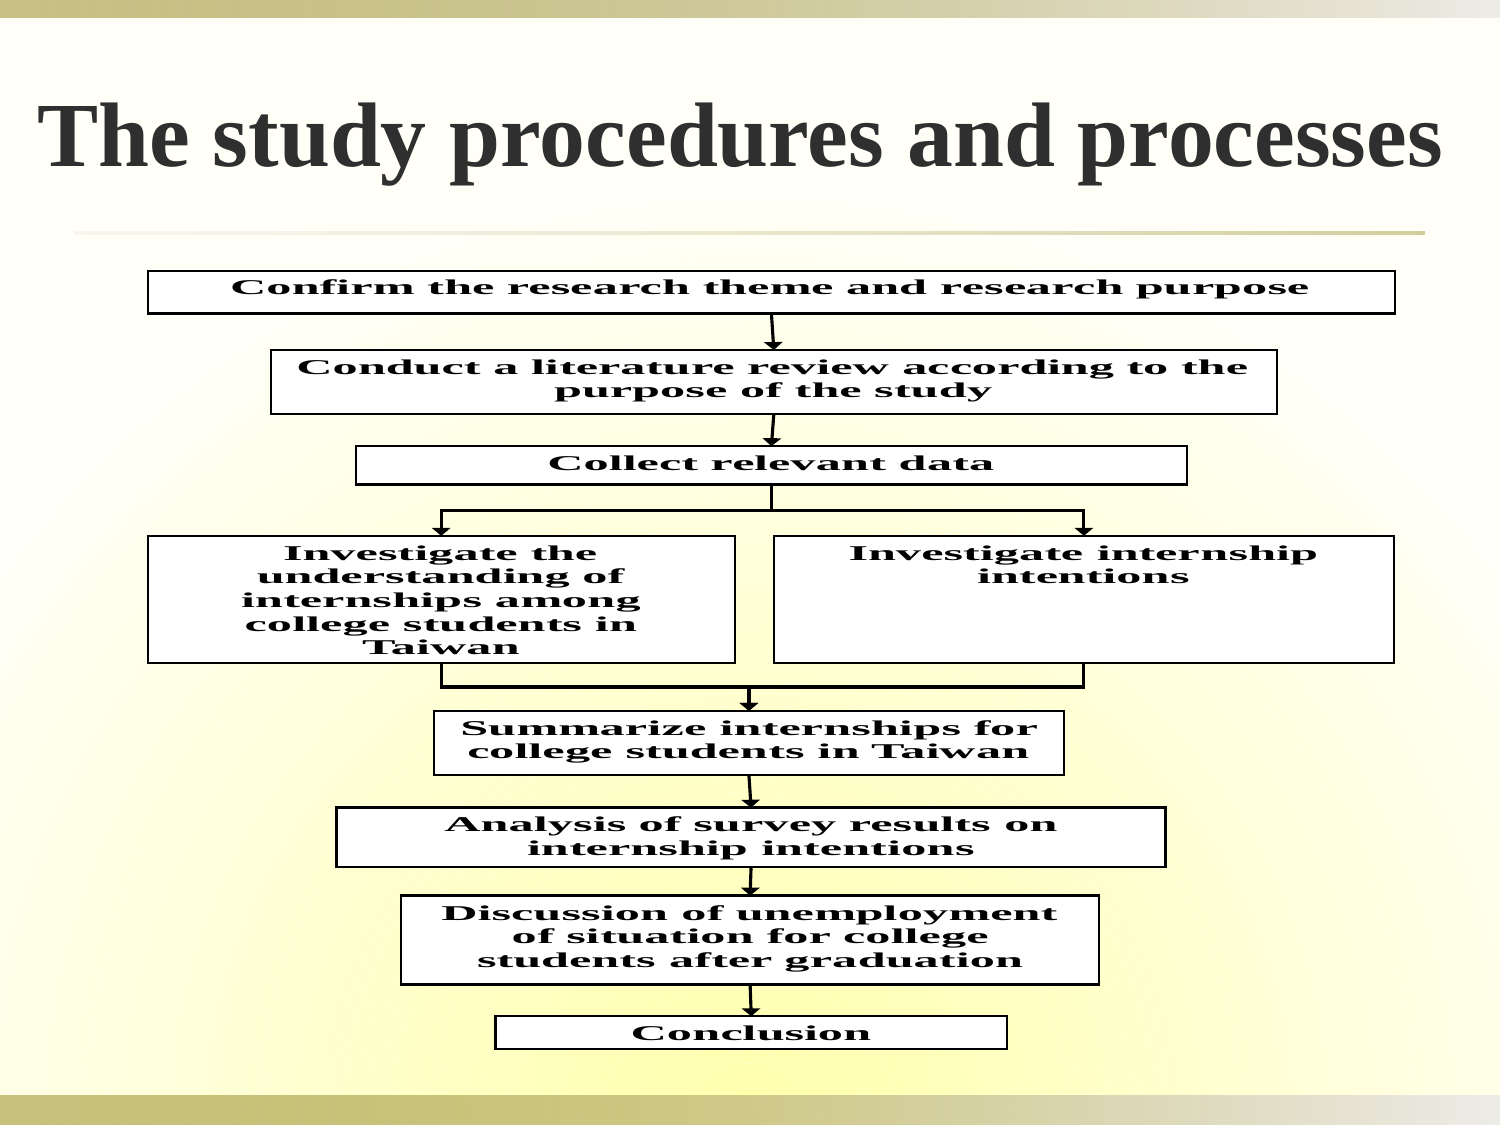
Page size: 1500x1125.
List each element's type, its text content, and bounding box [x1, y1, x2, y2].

title The study procedures and processes [17, 30, 1465, 229]
picture [100, 262, 1412, 1071]
